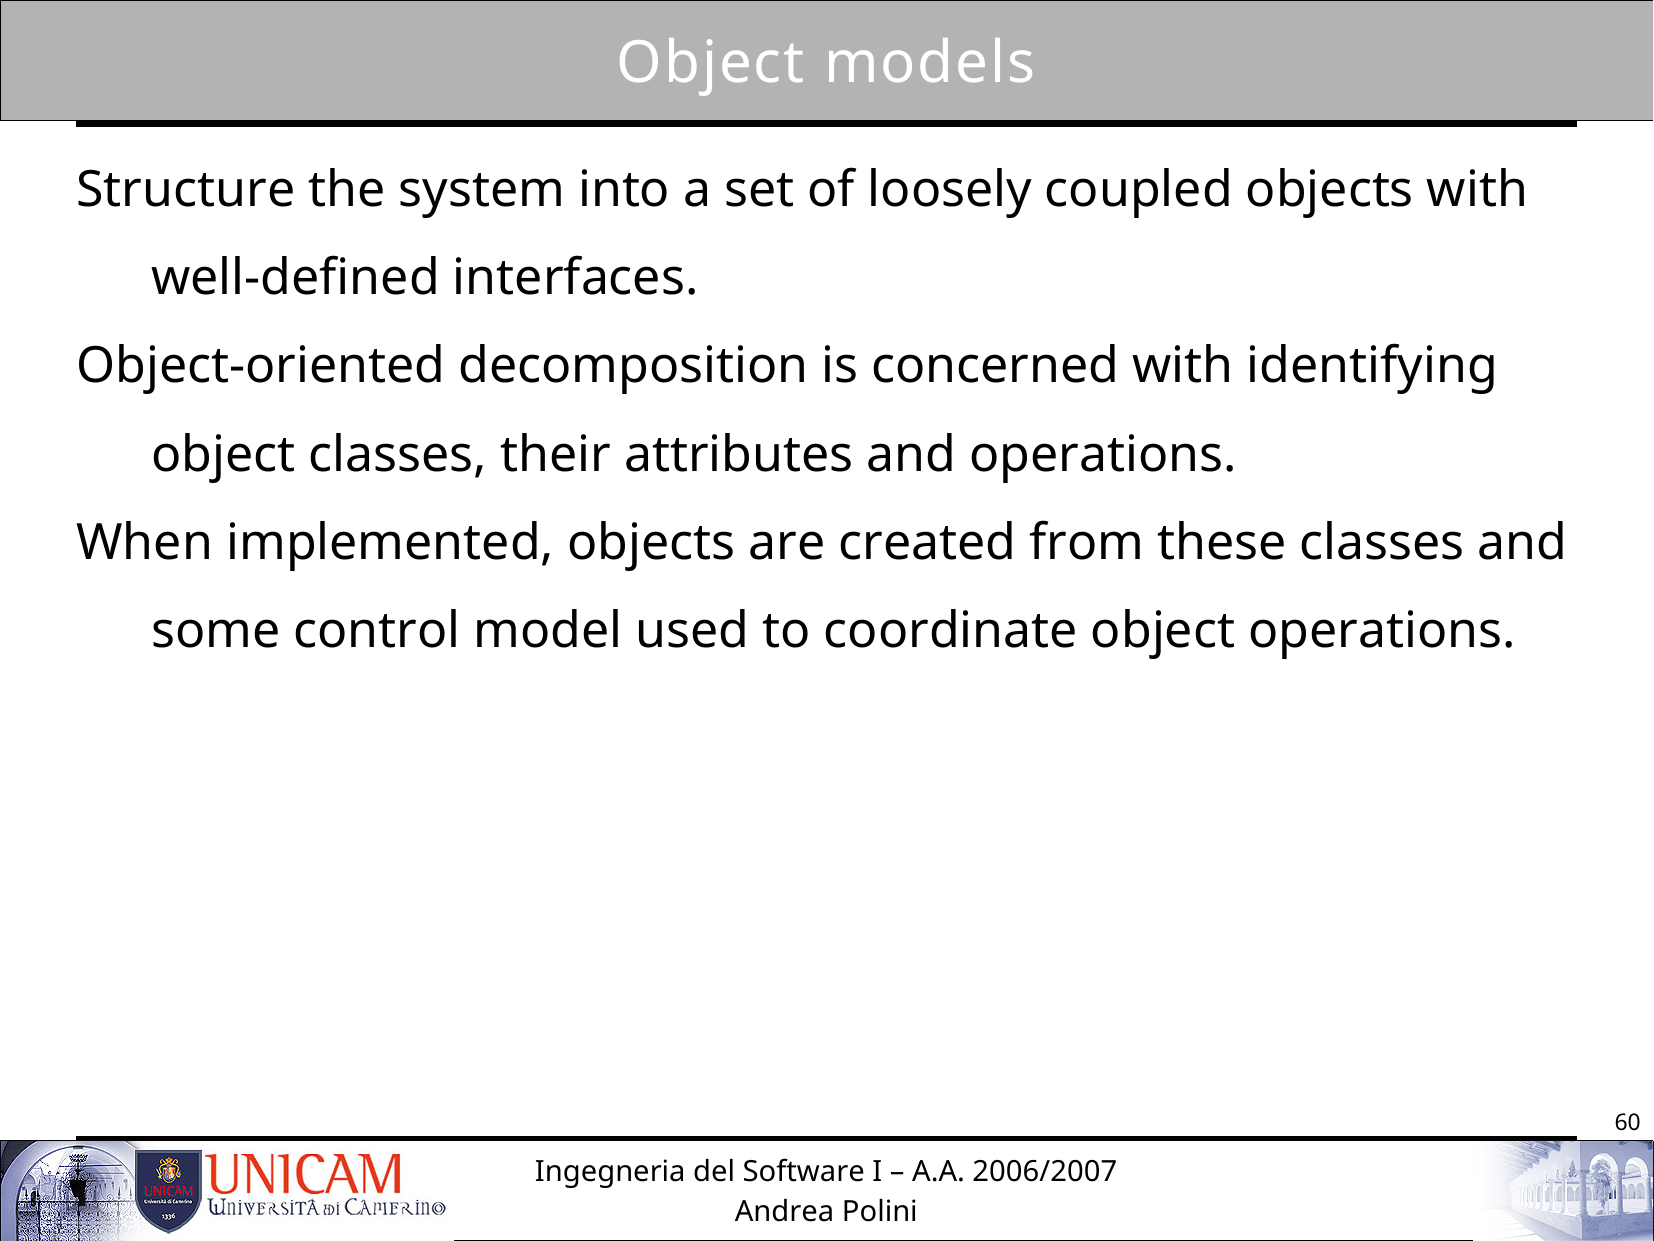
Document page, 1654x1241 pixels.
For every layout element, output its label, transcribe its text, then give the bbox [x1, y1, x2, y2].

picture [1473, 1141, 1654, 1241]
title Object models [0, 0, 1653, 121]
picture [0, 1141, 454, 1241]
list Structure the system into a set of loosely coupled objects with well-defined interfaces. Object-oriented decomposition is concerned with identifying object classes, their attributes and operations. When implemented, objects are created from these classes and some control model used to coordinate object operations. [76, 152, 1577, 671]
